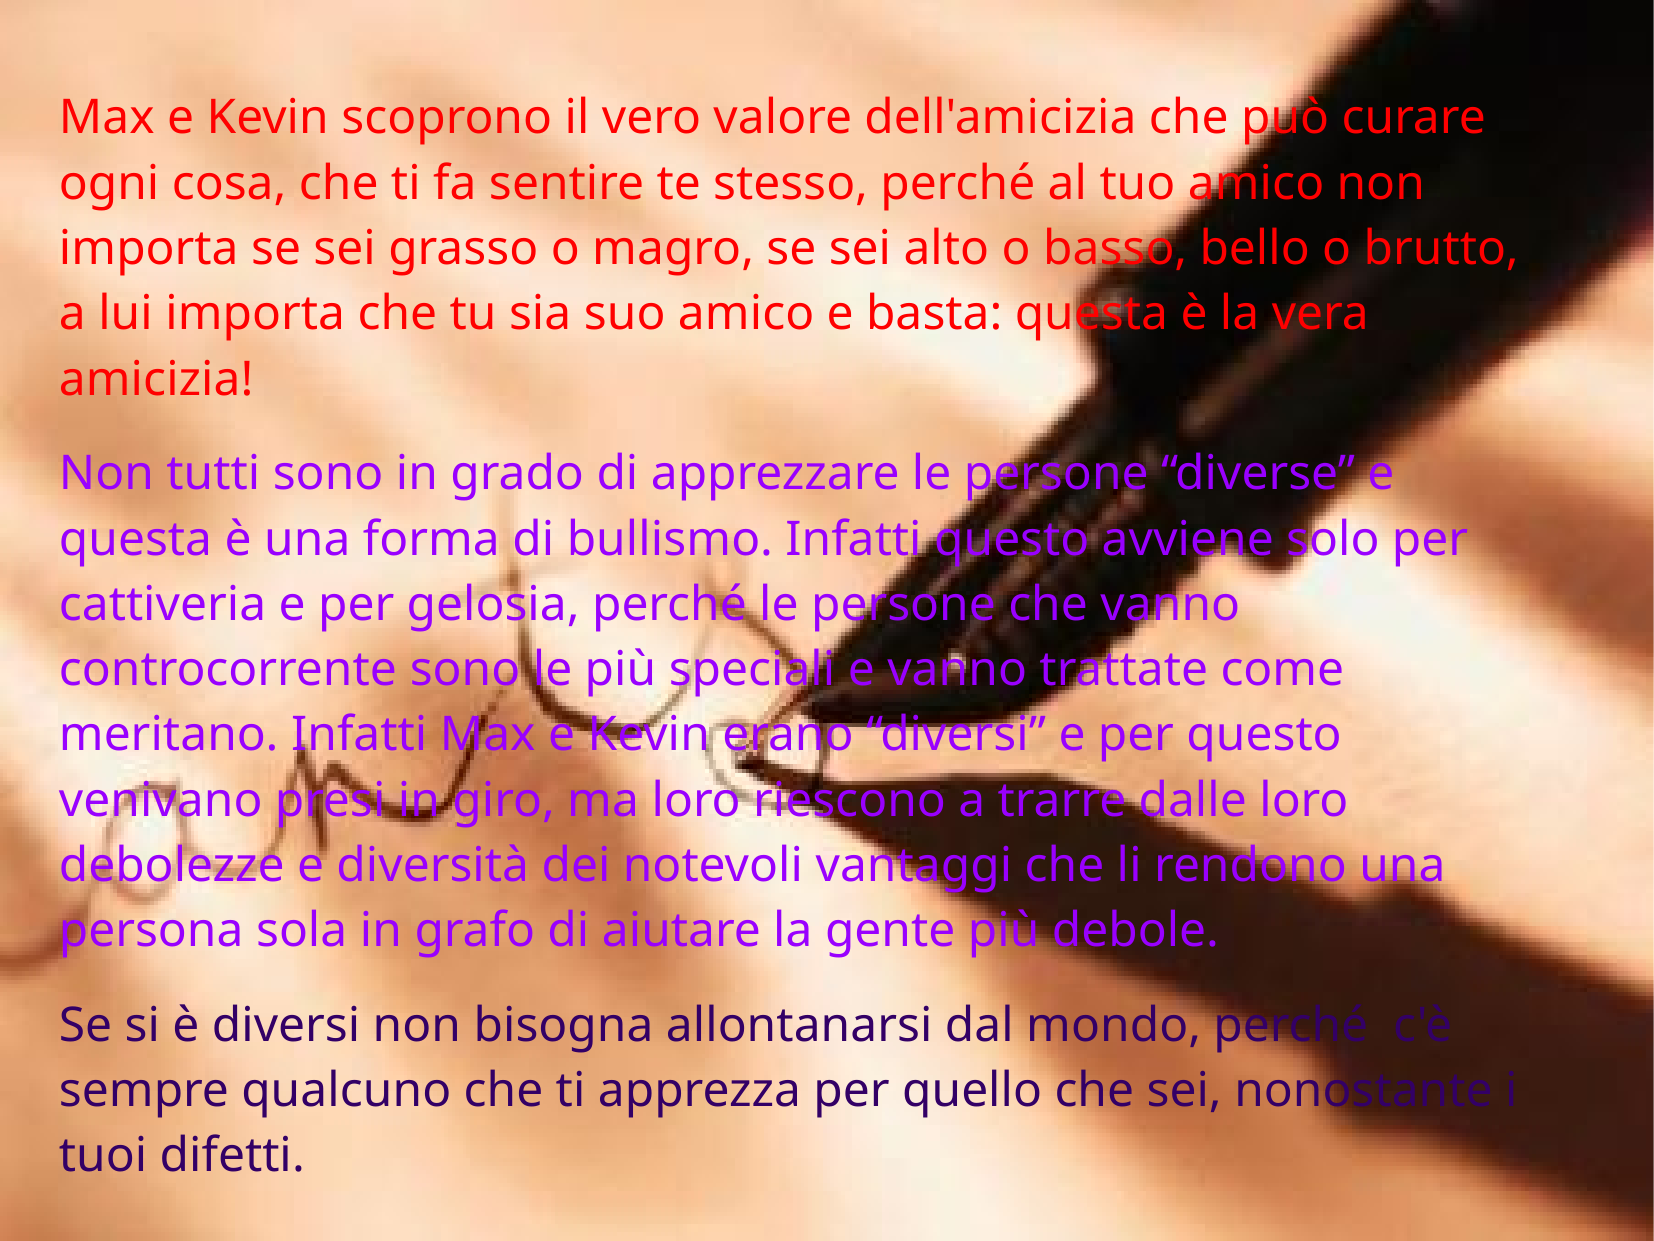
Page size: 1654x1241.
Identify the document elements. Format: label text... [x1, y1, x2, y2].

picture [0, 0, 1654, 1241]
list Max e Kevin scoprono il vero valore dell'amicizia che può curare ogni cosa, che ti fa sentire te stesso, perché al tuo amico non importa se sei grasso o magro, se sei alto o basso, bello o brutto, a lui importa che tu sia suo amico e basta: questa è la vera amicizia! Non tutti sono in grado di apprezzare le persone “diverse” e questa è una forma di bullismo. Infatti questo avviene solo per cattiveria e per gelosia, perché le persone che vanno controcorrente sono le più speciali e vanno trattate come meritano. Infatti Max e Kevin erano “diversi” e per questo venivano presi in giro, ma loro riescono a trarre dalle loro debolezze e diversità dei notevoli vantaggi che li rendono una persona sola in grafo di aiutare la gente più debole. Se si è diversi non bisogna allontanarsi dal mondo, perché c'è sempre qualcuno che ti apprezza per quello che sei, nonostante i tuoi difetti. [59, 82, 1534, 1210]
